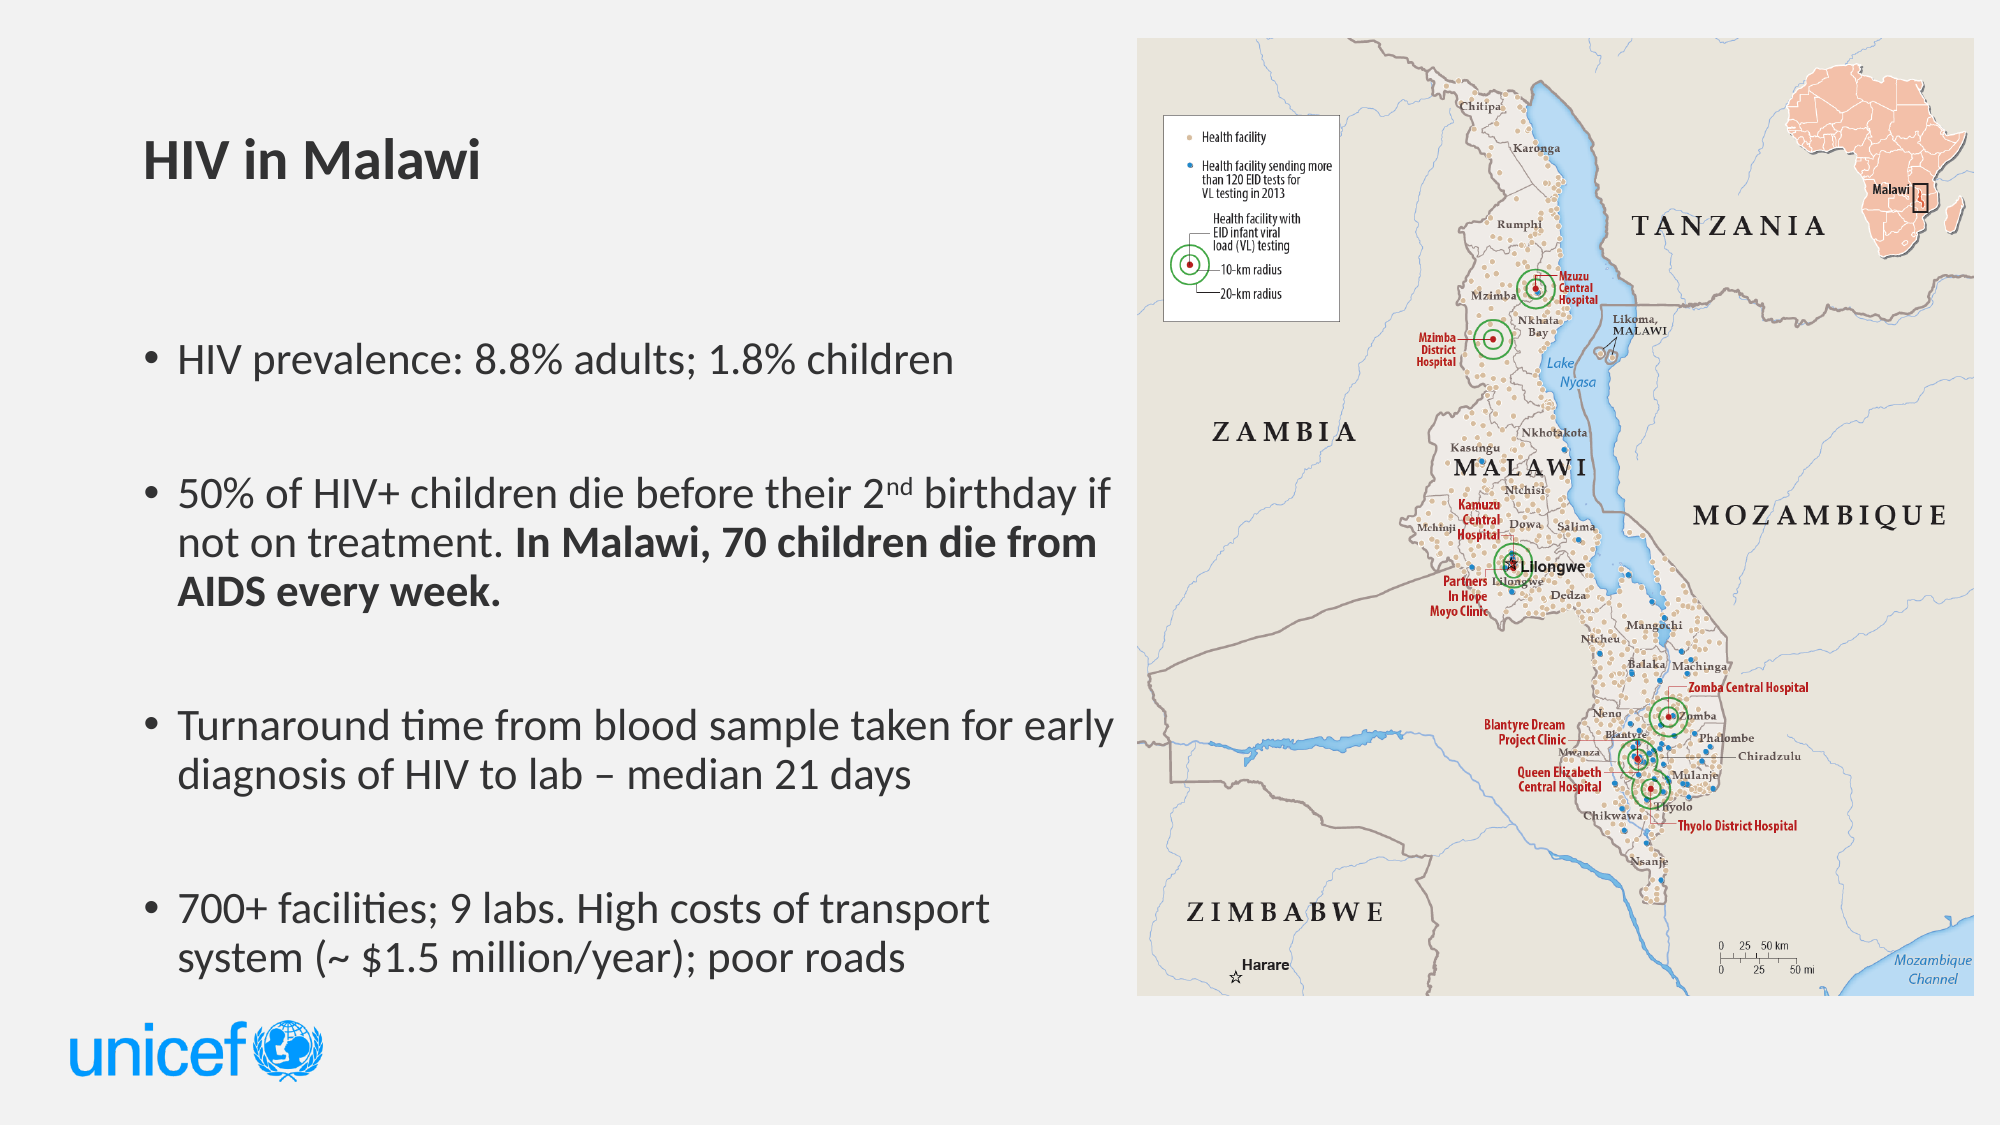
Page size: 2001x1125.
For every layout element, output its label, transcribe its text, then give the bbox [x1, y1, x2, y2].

list HIV prevalence: 8.8% adults; 1.8% children 50% of HIV+ children die before their 2nd birthday if not on treatment. In Malawi, 70 children die from AIDS every week. Turnaround time from blood sample taken for early diagnosis of HIV to lab – median 21 days 700+ facilities; 9 labs. High costs of transport system (~ $1.5 million/year); poor roads [128, 328, 1137, 996]
picture [70, 1020, 323, 1082]
picture [1137, 38, 1974, 996]
title HIV in Malawi [128, 49, 1087, 273]
